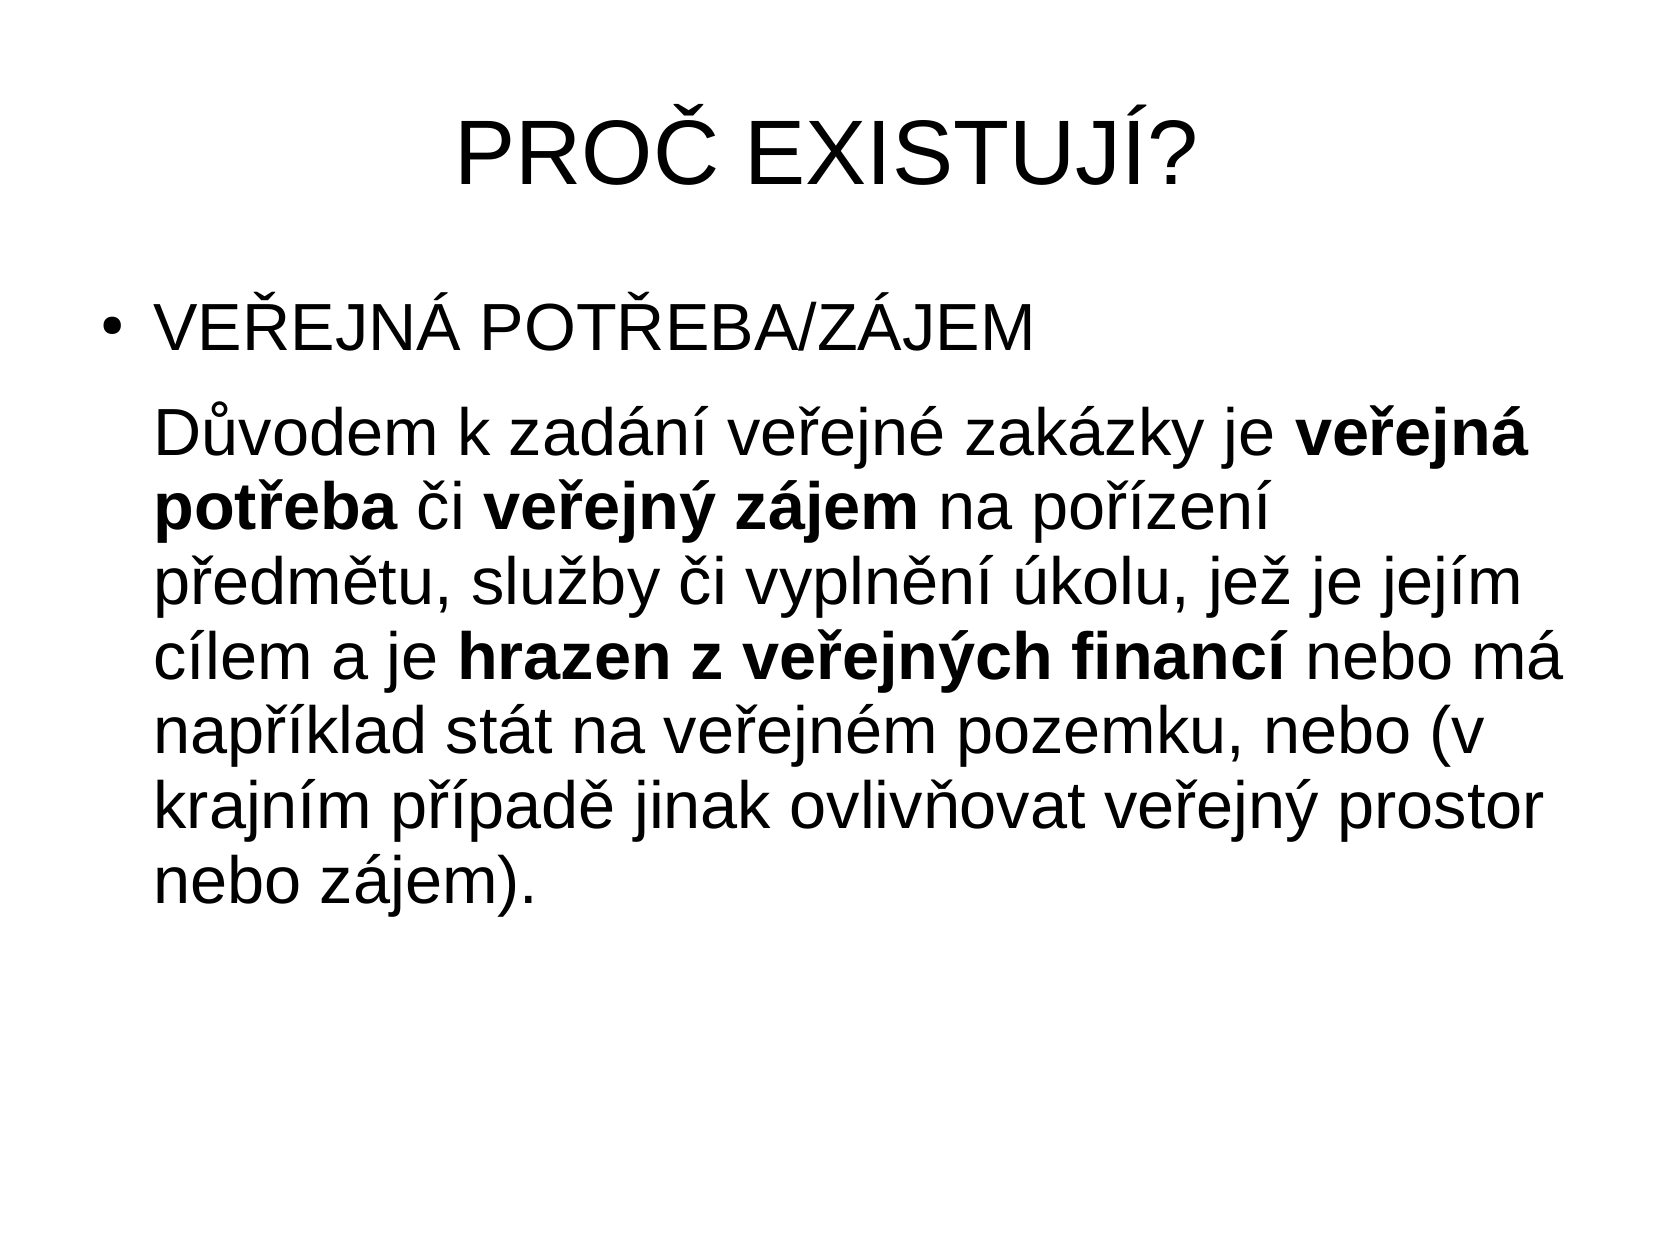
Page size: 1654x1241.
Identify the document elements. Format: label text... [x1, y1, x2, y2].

list VEŘEJNÁ POTŘEBA/ZÁJEM Důvodem k zadání veřejné zakázky je veřejná potřeba či veřejný zájem na pořízení předmětu, služby či vyplnění úkolu, jež je jejím cílem a je hrazen z veřejných financí nebo má například stát na veřejném pozemku, nebo (v krajním případě jinak ovlivňovat veřejný prostor nebo zájem). [82, 290, 1571, 1109]
title PROČ EXISTUJÍ? [82, 49, 1571, 257]
